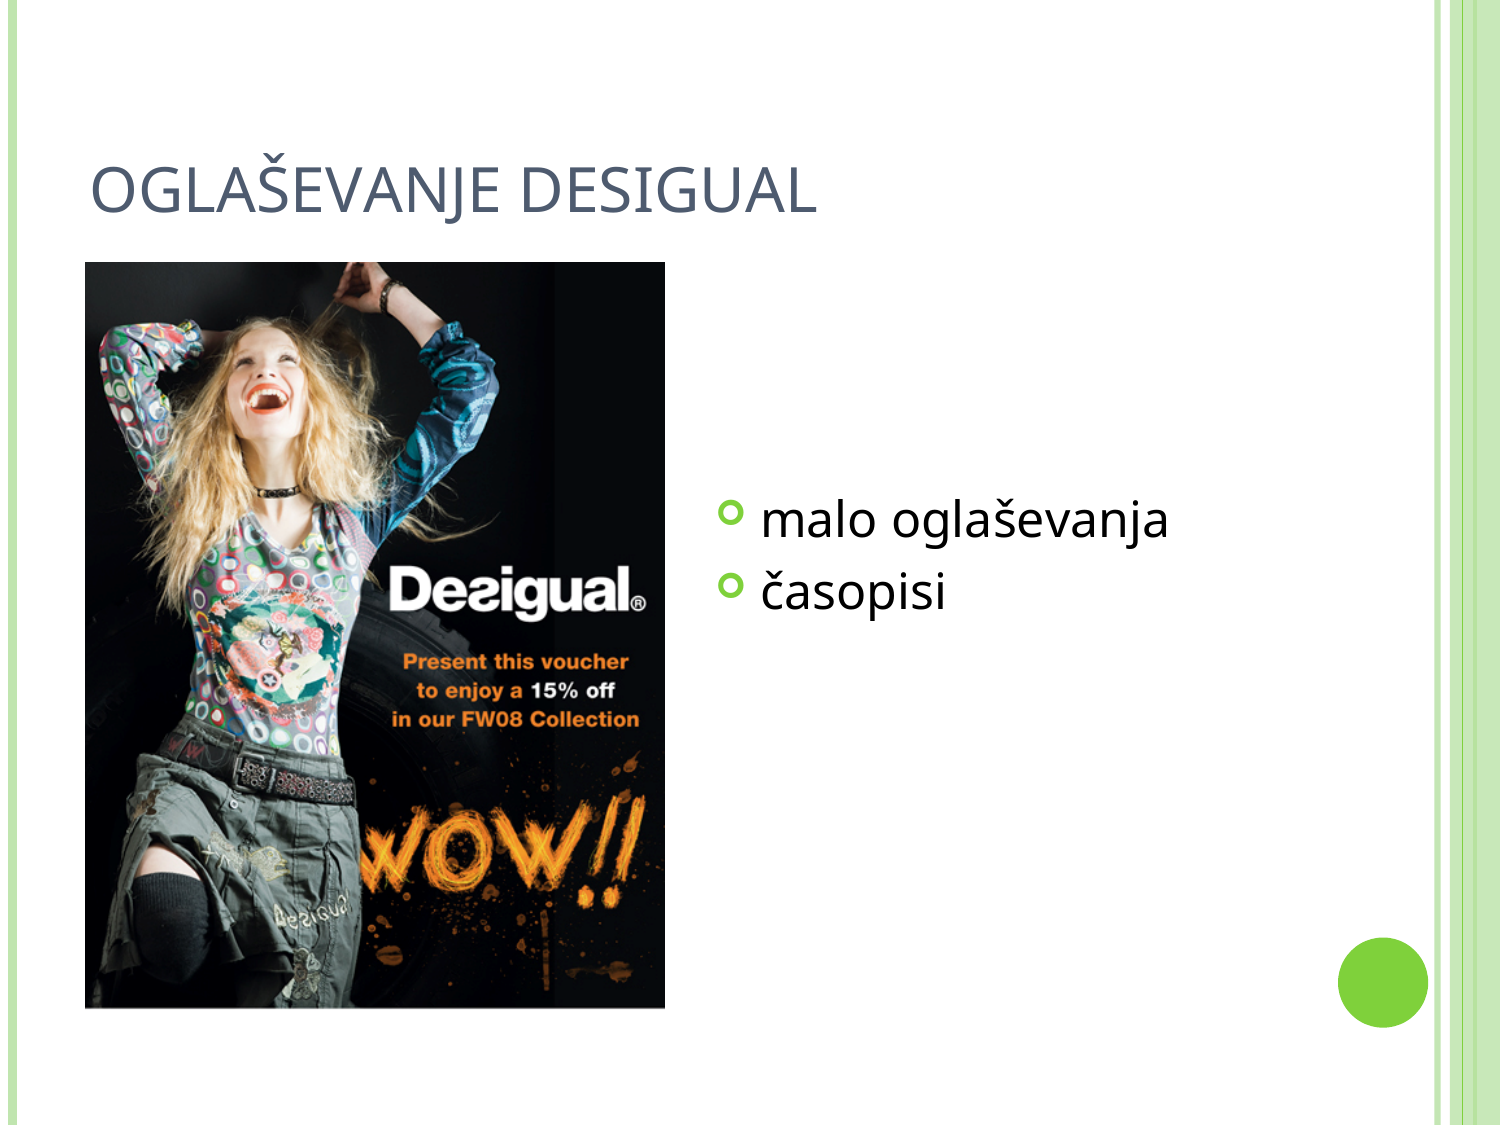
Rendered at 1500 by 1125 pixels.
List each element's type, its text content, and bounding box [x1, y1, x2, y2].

list malo oglaševanja časopisi [700, 262, 1301, 1013]
title OGLAŠEVANJE DESIGUAL [74, 44, 1300, 233]
text_box [85, 262, 665, 1013]
